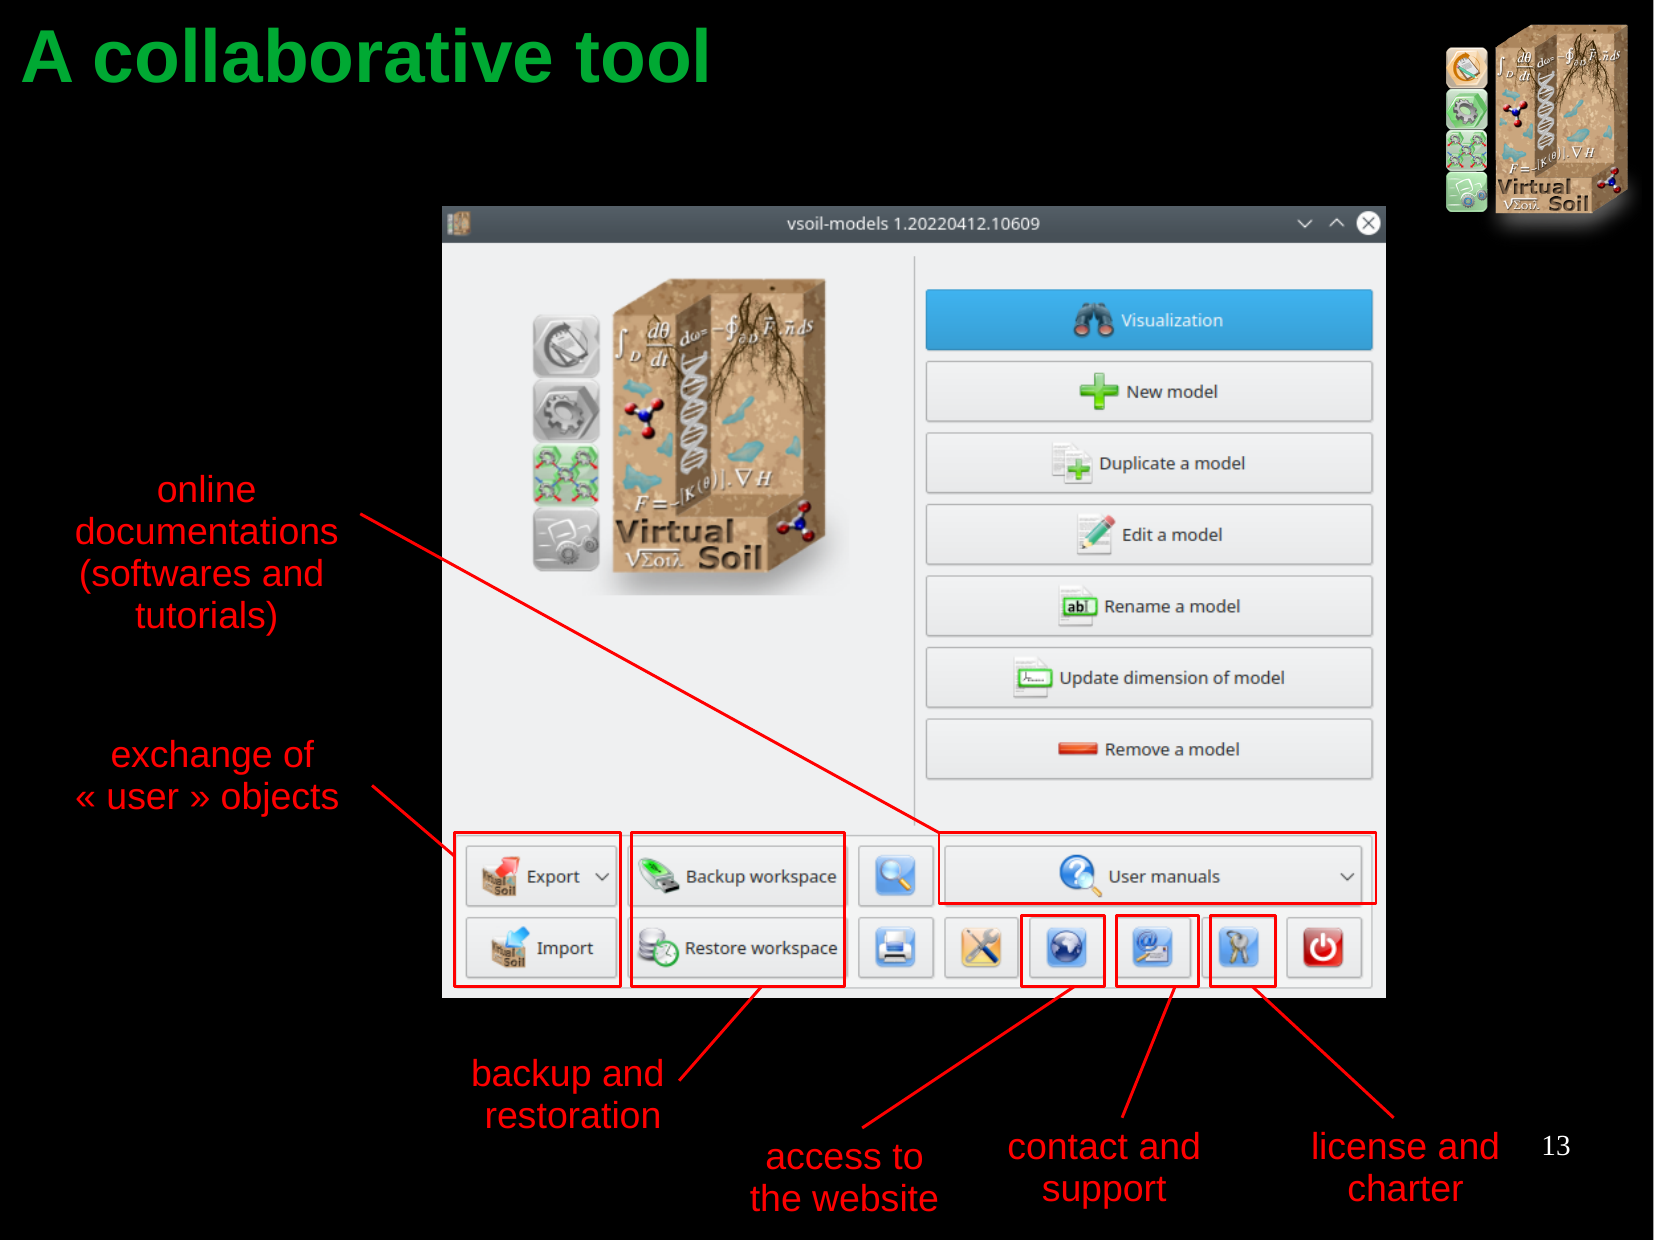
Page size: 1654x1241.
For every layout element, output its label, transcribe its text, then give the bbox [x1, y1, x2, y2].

text_box access to the website [720, 1127, 969, 1227]
text_box online documentations (softwares and tutorials) [47, 460, 367, 644]
text_box contact and support [980, 1117, 1229, 1217]
text_box backup and restoration [413, 1045, 733, 1145]
text_box exchange of « user » objects [53, 726, 373, 826]
picture [456, 834, 619, 985]
picture [1023, 917, 1103, 985]
text_box A collaborative tool [5, 7, 1276, 107]
picture [1212, 917, 1274, 985]
text_box license and charter [1281, 1117, 1530, 1217]
picture [1118, 917, 1197, 985]
picture [1409, 0, 1642, 260]
picture [633, 834, 843, 985]
picture [442, 206, 1386, 999]
picture [940, 834, 1375, 902]
